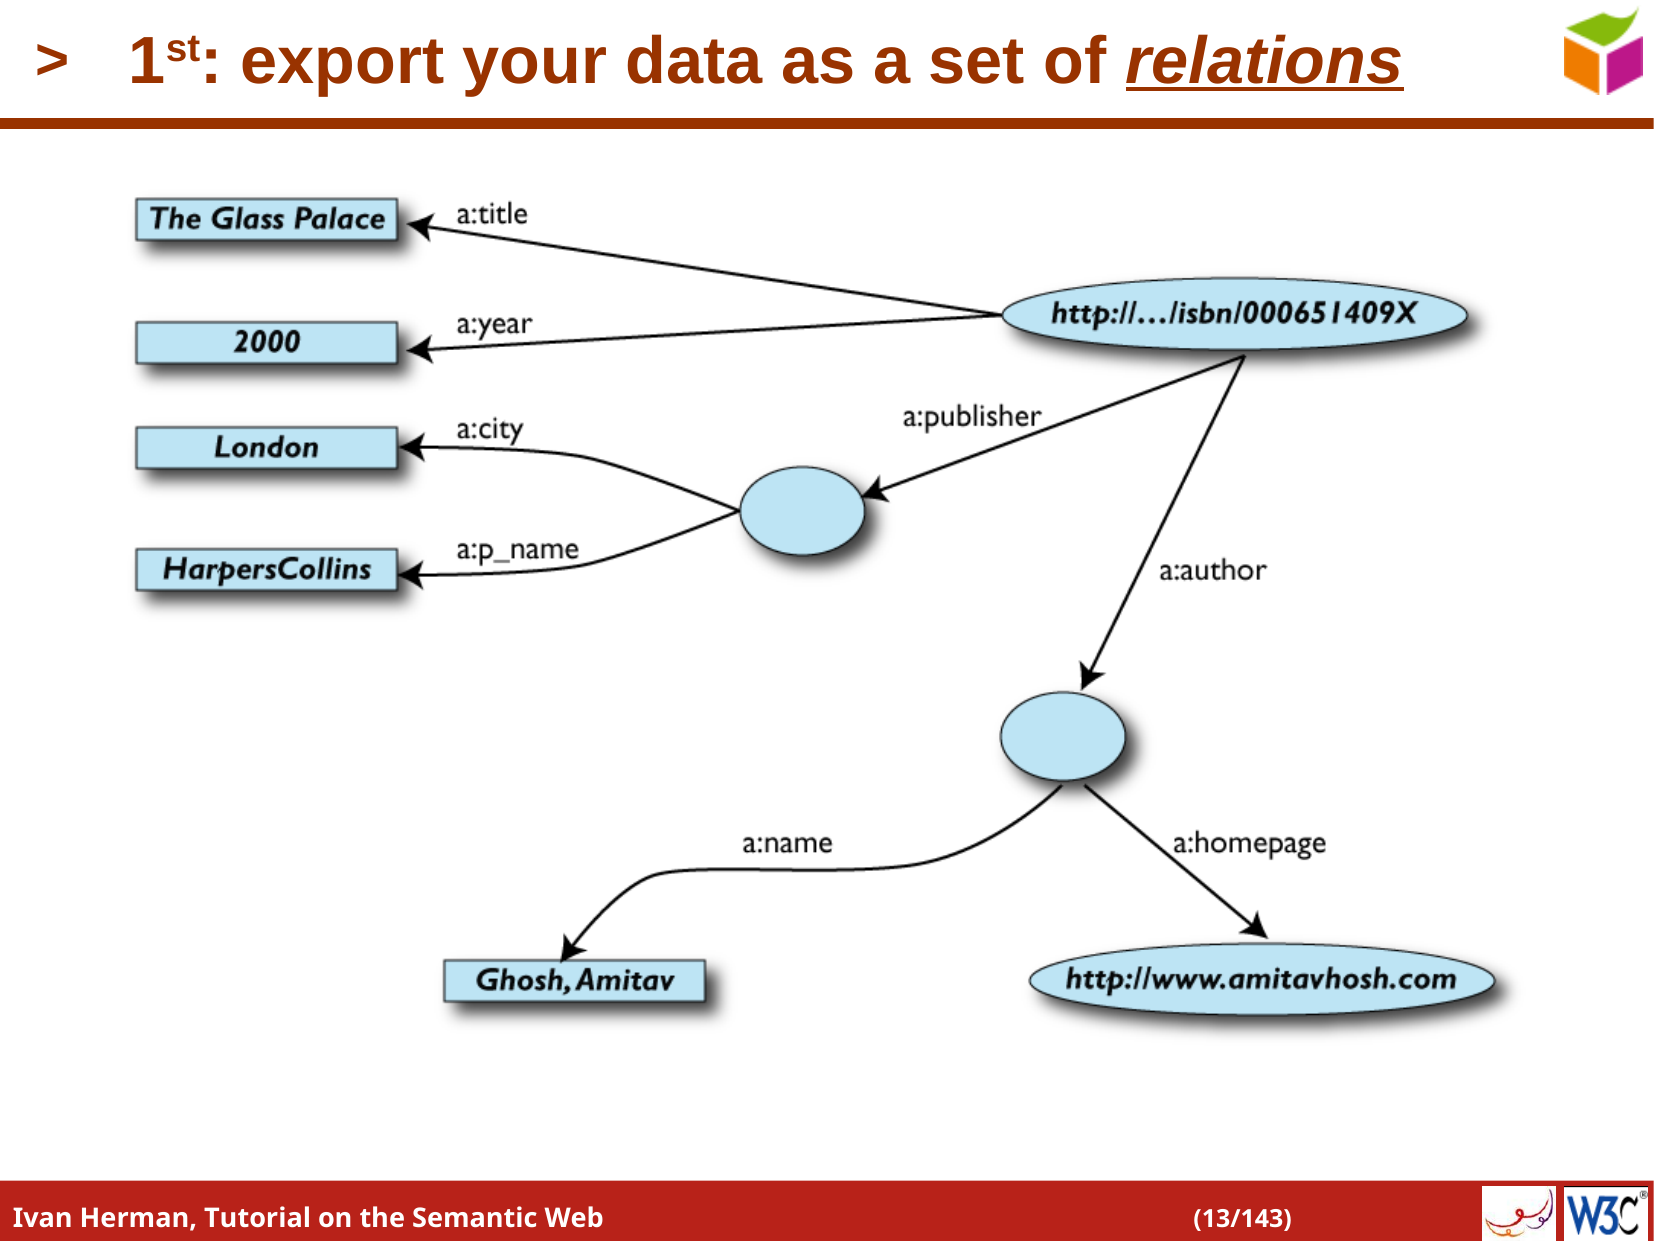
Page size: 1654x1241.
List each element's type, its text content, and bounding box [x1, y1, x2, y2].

picture [1564, 1186, 1648, 1241]
picture [123, 184, 1530, 1053]
picture [1564, 5, 1643, 95]
title 1st: export your data as a set of relations [93, 0, 1493, 119]
picture [1482, 1186, 1556, 1241]
